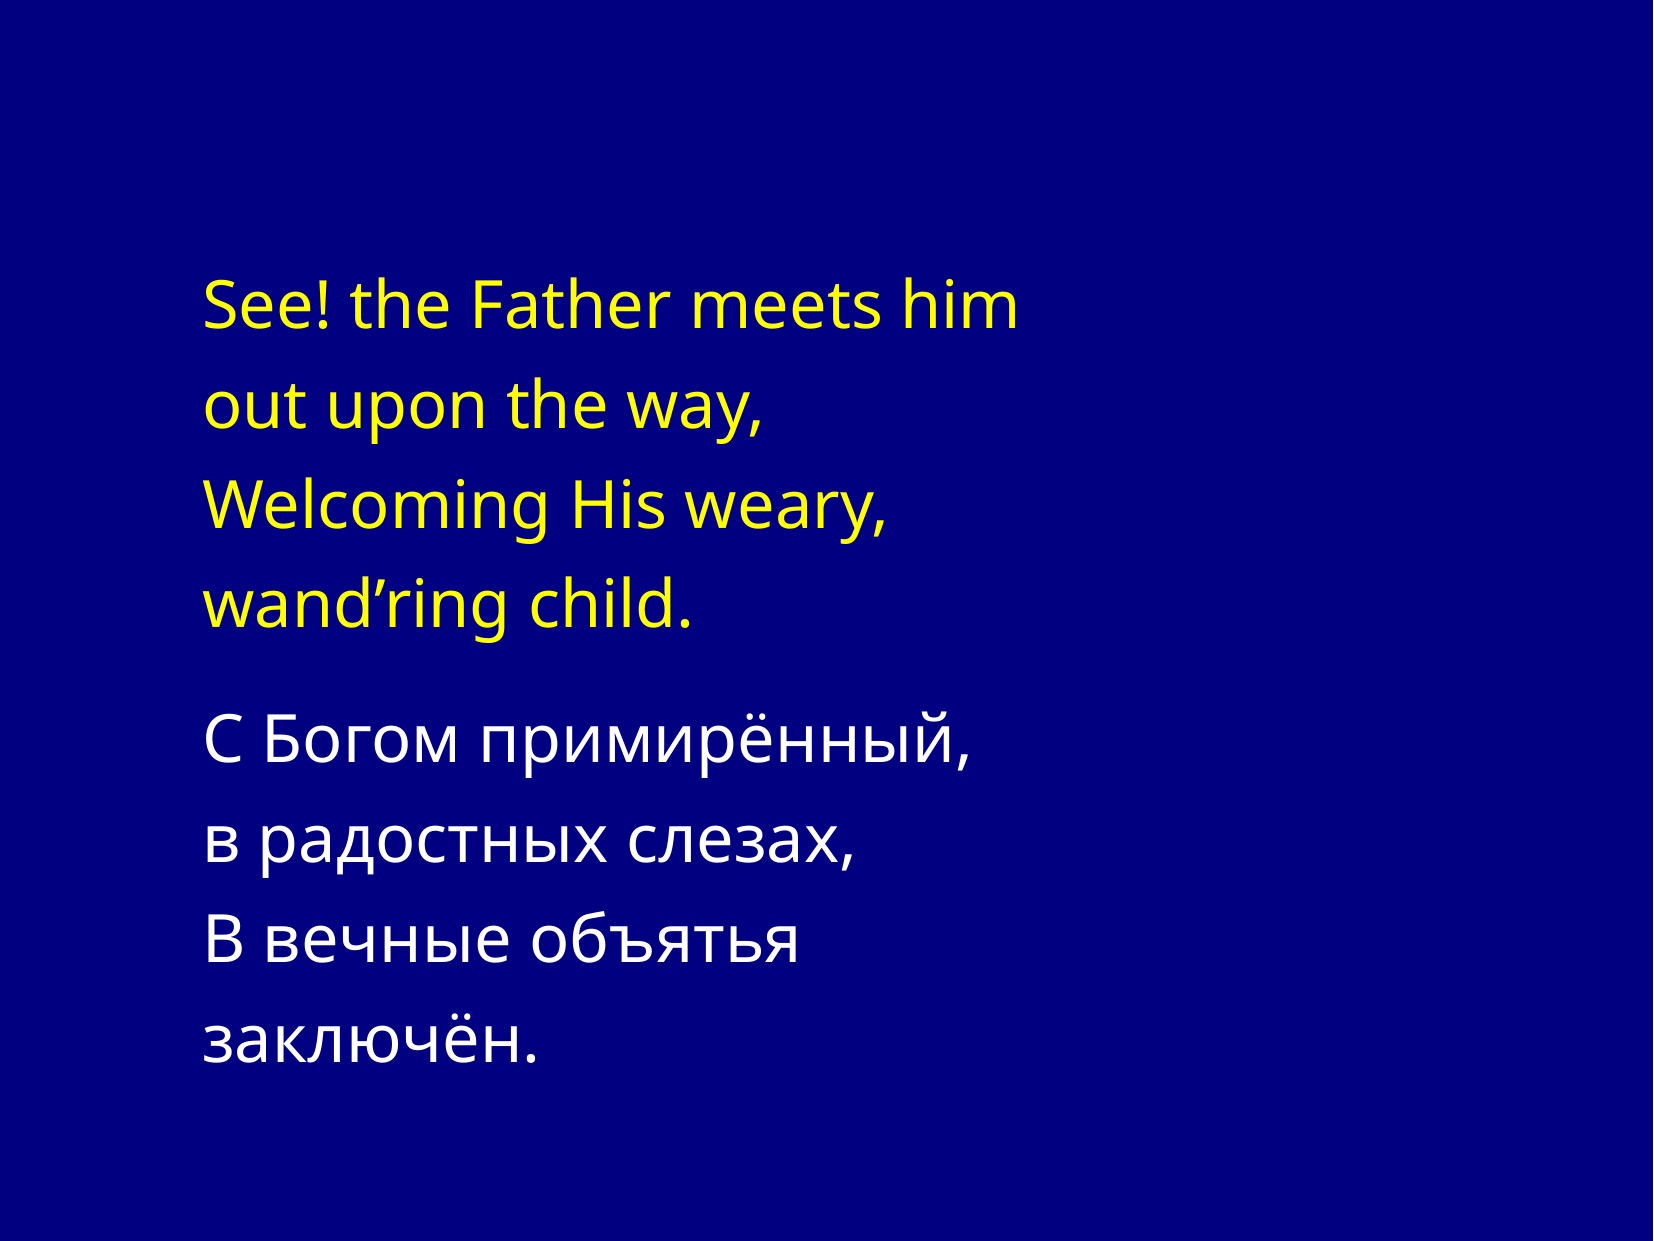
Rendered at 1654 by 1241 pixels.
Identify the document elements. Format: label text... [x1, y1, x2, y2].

text_box С Богом примирённый, в радостных слезах, В вечные объятья заключён. [75, 675, 1576, 1163]
text_box See! the Father meets him out upon the way, Welcoming His weary, wand’ring child. [75, 150, 1576, 638]
